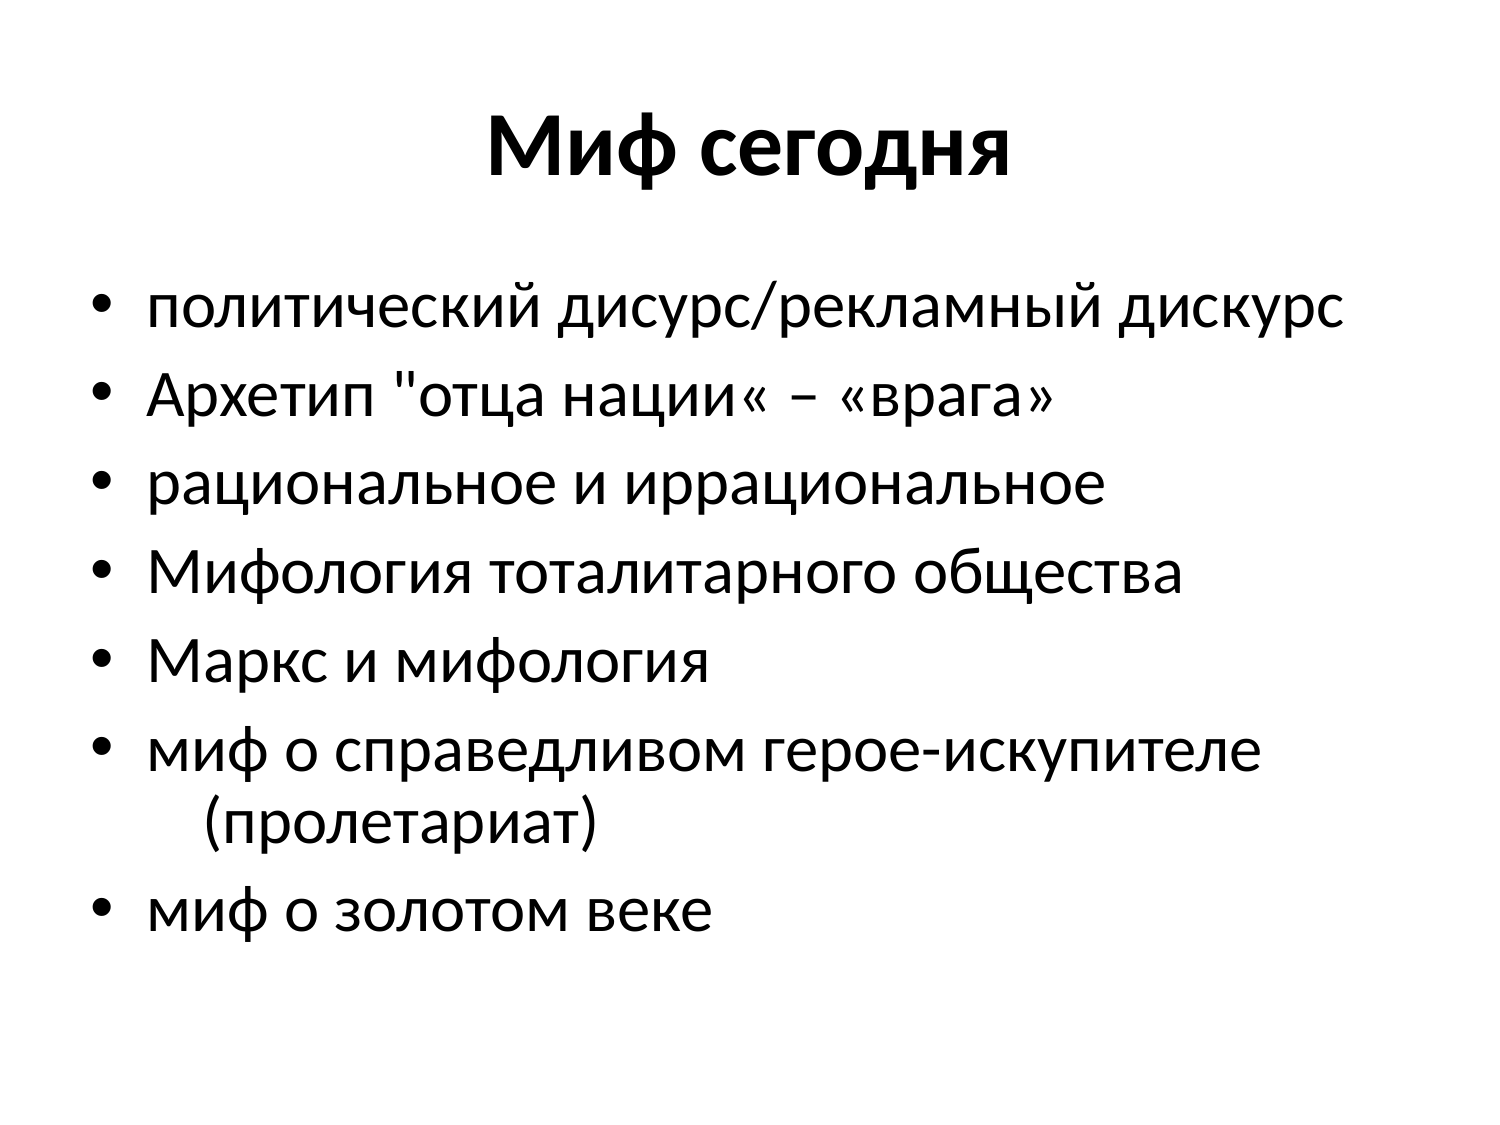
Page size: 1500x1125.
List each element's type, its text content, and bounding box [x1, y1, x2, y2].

list политический дисурс/рекламный дискурс Архетип "отца на­ции« – «врага» рациональное и иррациональ­ное Мифология тоталитарного общества Маркс и мифология миф о справедливом герое-искупителе (пролетариат) миф о золотом веке [75, 262, 1426, 1005]
title Миф сегодня [75, 45, 1426, 233]
